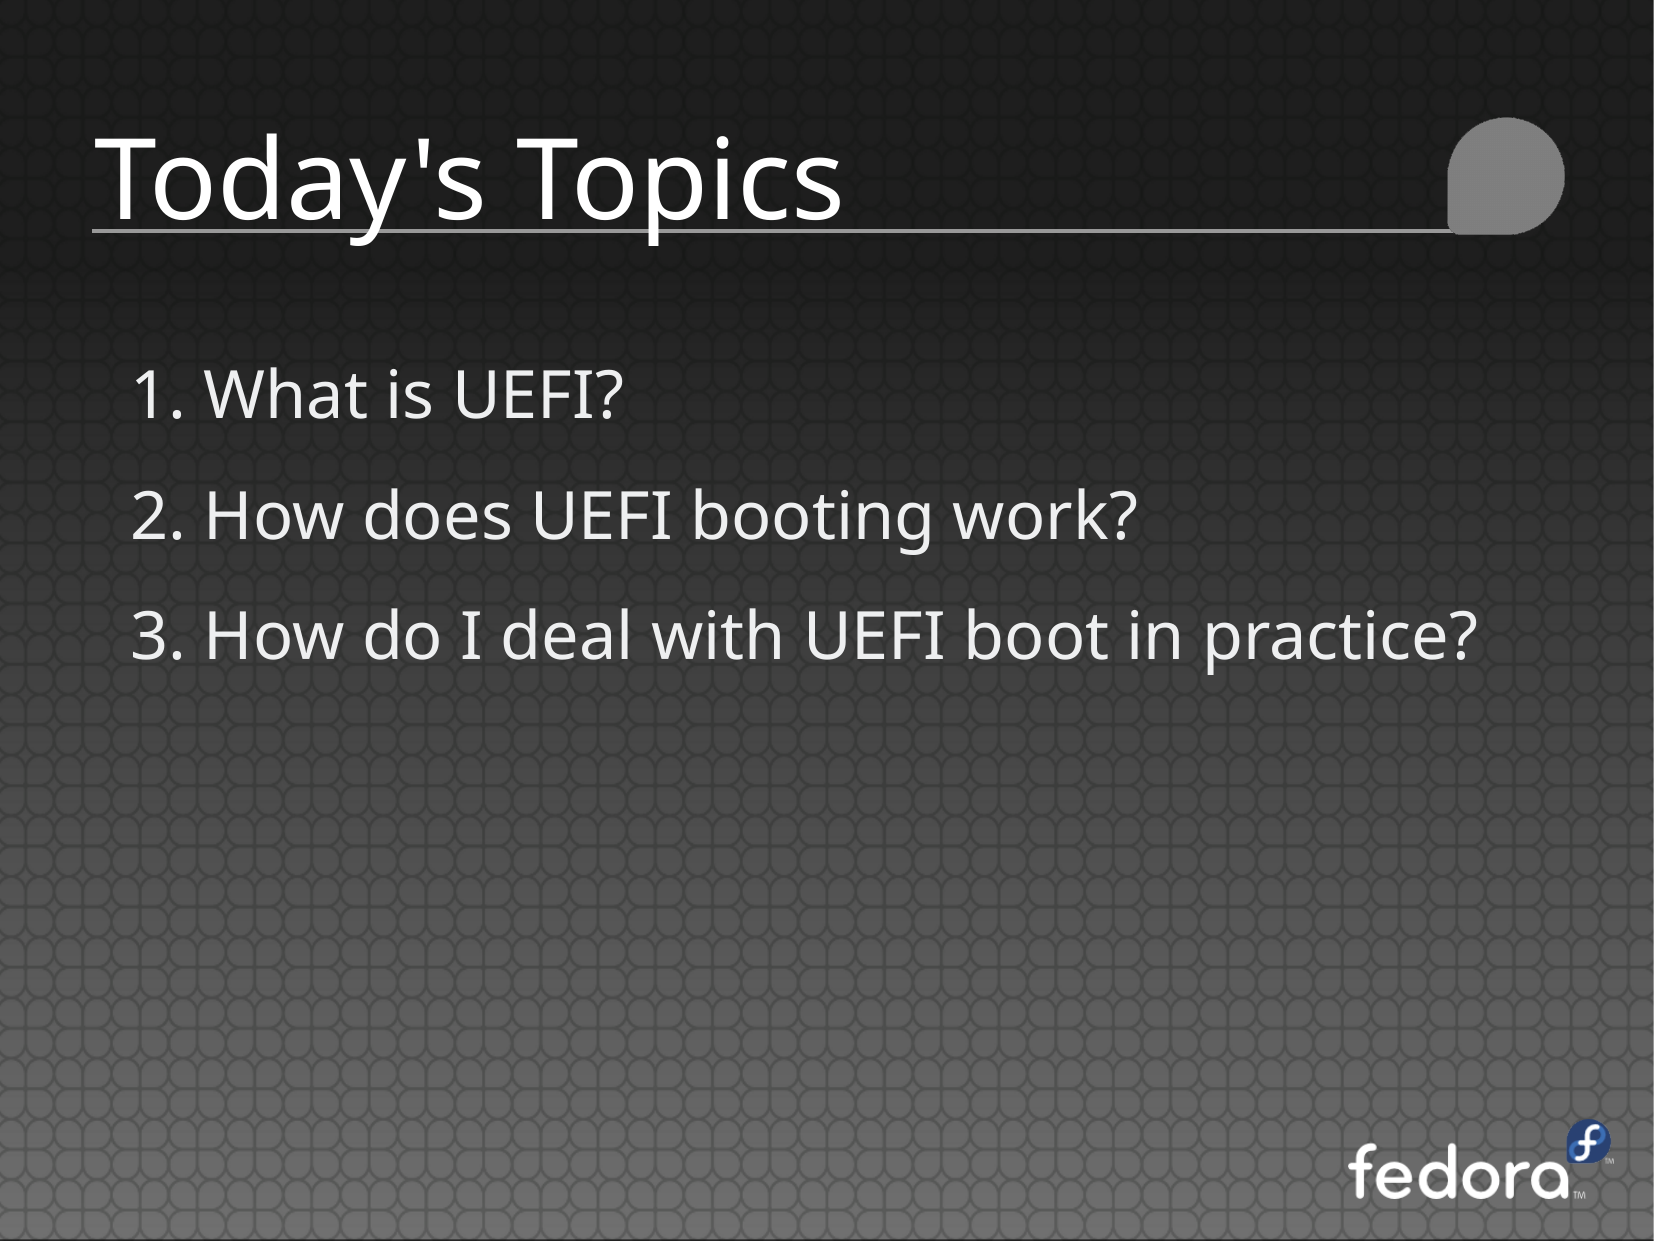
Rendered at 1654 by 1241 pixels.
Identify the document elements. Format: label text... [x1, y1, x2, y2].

title Today's Topics [94, 100, 1426, 251]
list What is UEFI? How does UEFI booting work? How do I deal with UEFI boot in practice? [112, 227, 1501, 1163]
picture [0, 0, 1654, 1241]
